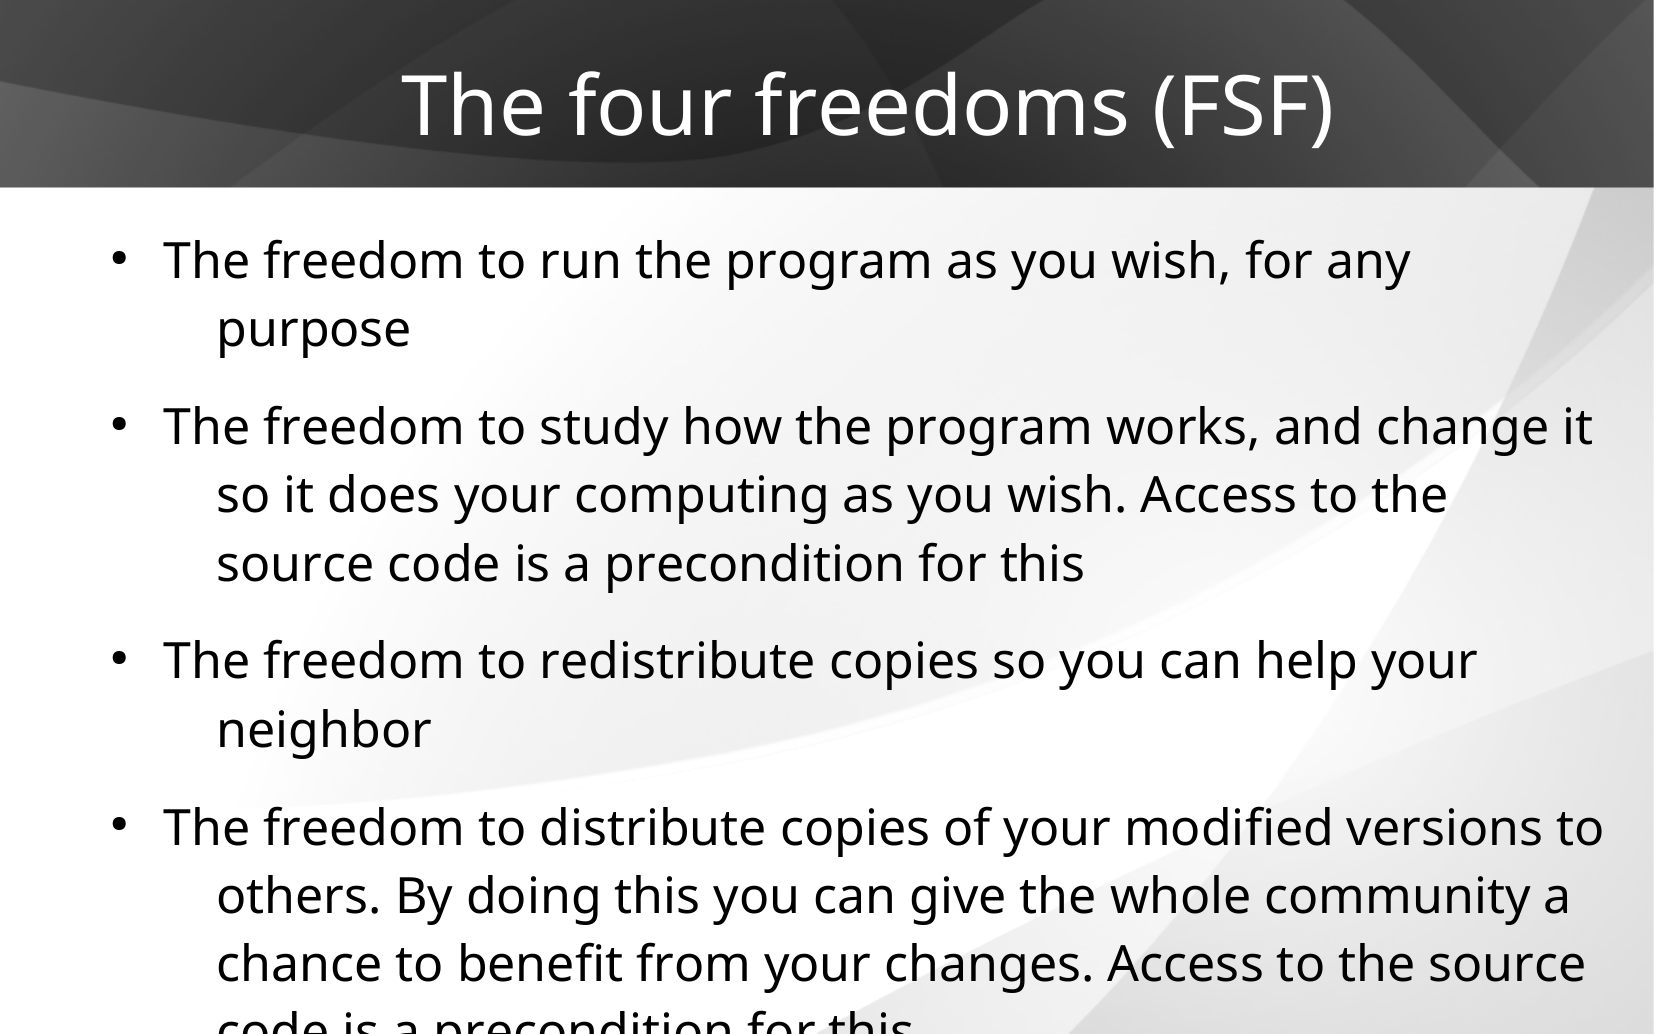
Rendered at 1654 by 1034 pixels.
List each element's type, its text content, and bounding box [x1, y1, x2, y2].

picture [297, 1013, 620, 1034]
picture [625, 1013, 754, 1034]
picture [247, 1025, 263, 1034]
picture [576, 1025, 590, 1034]
title The four freedoms (FSF) [124, 0, 1613, 208]
picture [605, 1025, 620, 1034]
picture [0, 0, 1654, 1034]
picture [544, 1025, 560, 1034]
picture [855, 1025, 869, 1034]
picture [757, 1013, 850, 1034]
picture [771, 1025, 787, 1034]
picture [492, 1025, 506, 1033]
picture [277, 1025, 292, 1034]
list The freedom to run the program as you wish, for any purpose The freedom to study how the program works, and change it so it does your computing as you wish. Access to the source code is a precondition for this The freedom to redistribute copies so you can help your neighbor The freedom to distribute copies of your modified versions to others. By doing this you can give the whole community a chance to benefit from your changes. Access to the source code is a precondition for this [75, 225, 1613, 1013]
picture [442, 1025, 456, 1034]
picture [680, 1025, 696, 1034]
picture [712, 1025, 726, 1034]
picture [308, 1025, 322, 1033]
